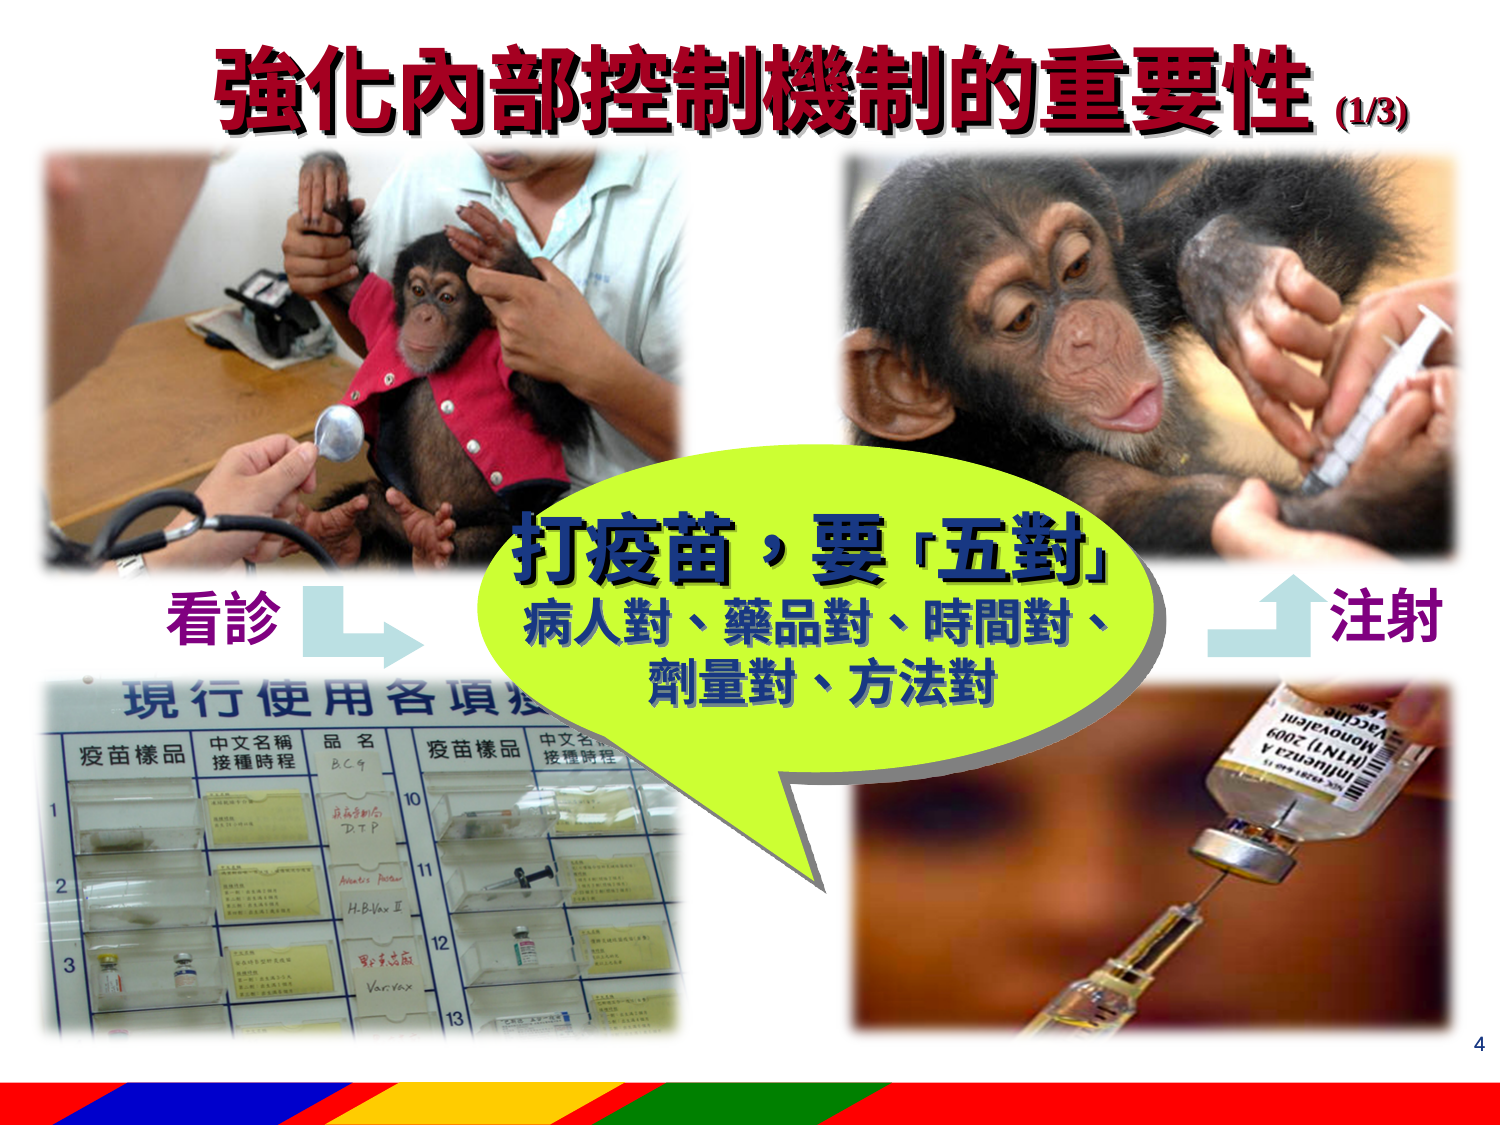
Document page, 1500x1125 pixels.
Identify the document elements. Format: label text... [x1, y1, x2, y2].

text_box [1207, 574, 1313, 658]
text_box <編號> [1149, 1023, 1500, 1099]
picture [29, 666, 693, 1048]
text_box [566, 719, 1065, 882]
text_box 看診 [150, 574, 297, 660]
text_box [477, 575, 484, 641]
text_box [302, 586, 425, 669]
picture [29, 136, 696, 586]
text_box 打疫苗，要「五對」 病人對、藥品對、時間對、 劑量對、方法對 [484, 492, 1161, 719]
text_box 強化內部控制機制的重要性(1/3) [196, 23, 1423, 149]
text_box [576, 444, 1054, 492]
picture [836, 668, 1467, 1047]
picture [828, 139, 1472, 577]
text_box 注射 [1313, 571, 1461, 658]
